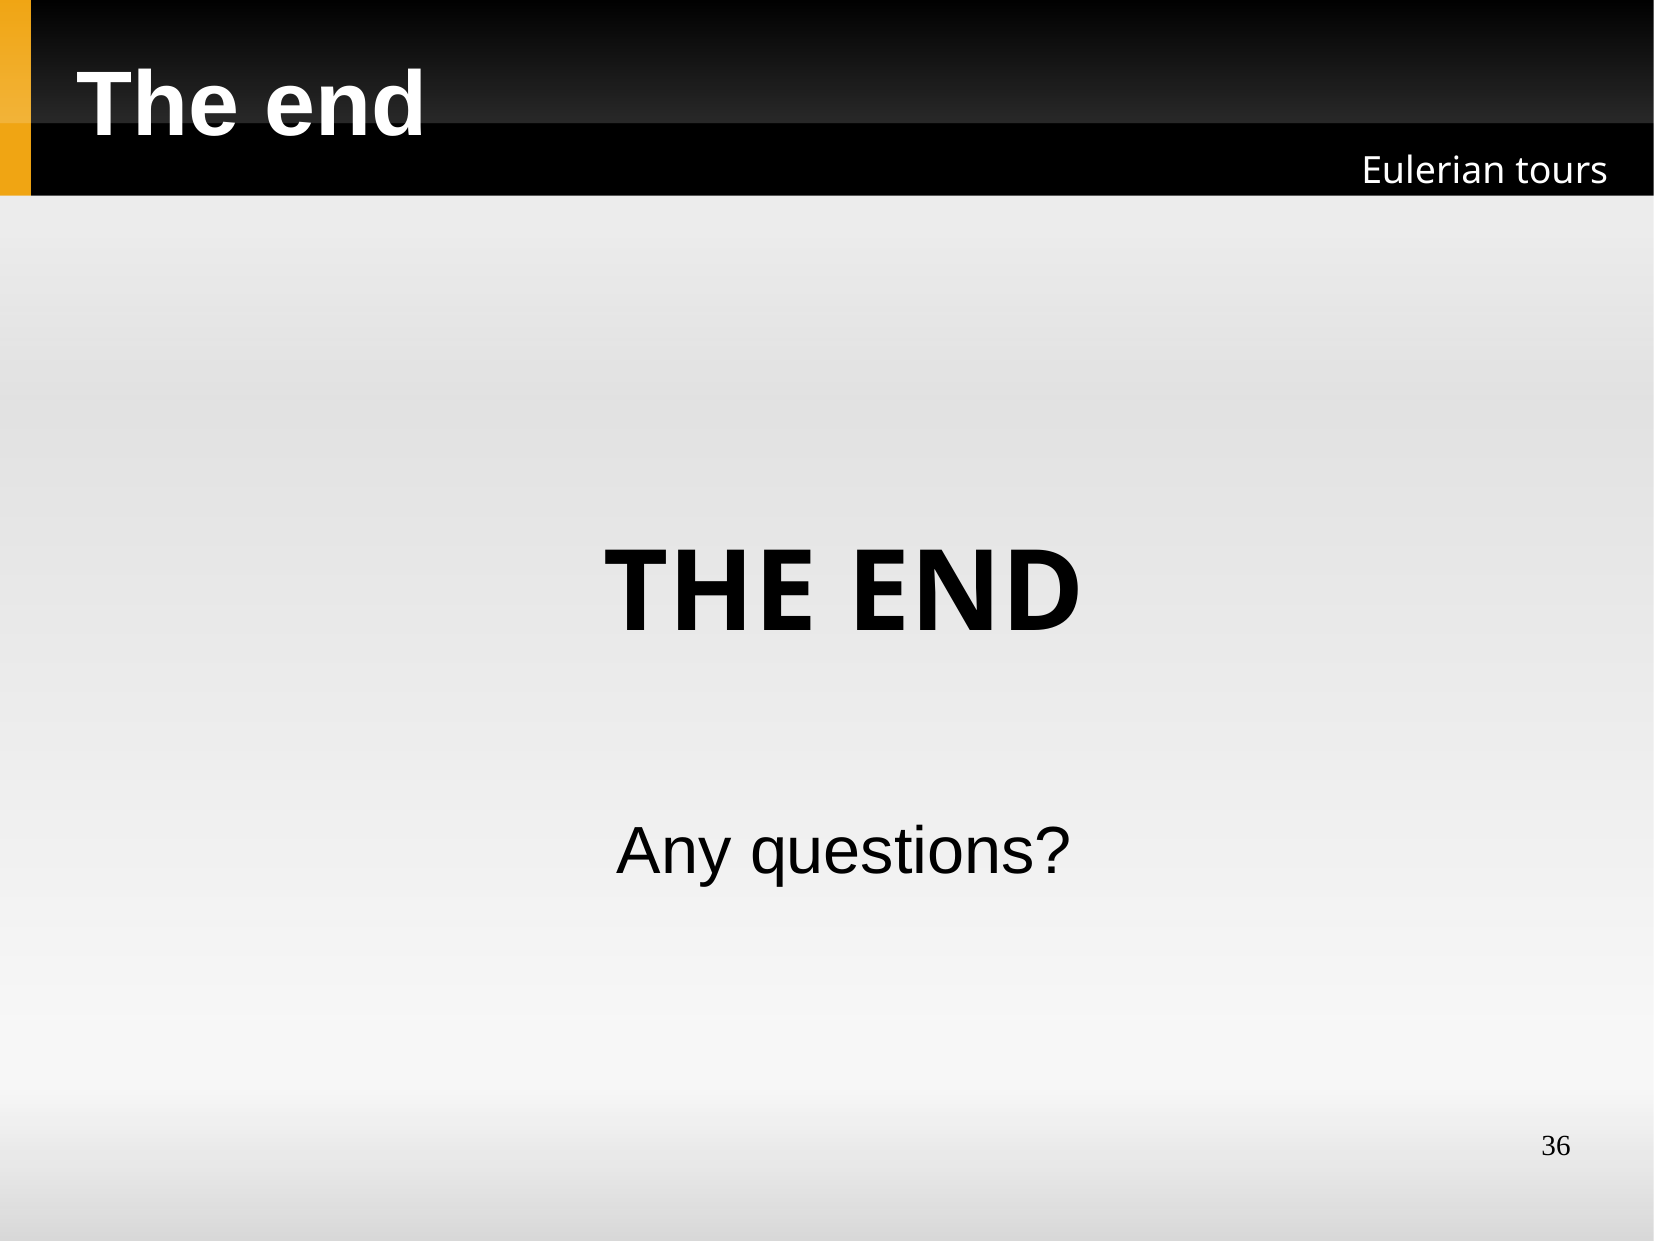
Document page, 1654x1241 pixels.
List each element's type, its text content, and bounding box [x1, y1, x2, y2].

picture [0, 0, 1654, 1241]
title The end [76, 0, 1565, 208]
subtitle THE END Any questions? [82, 297, 1571, 1102]
